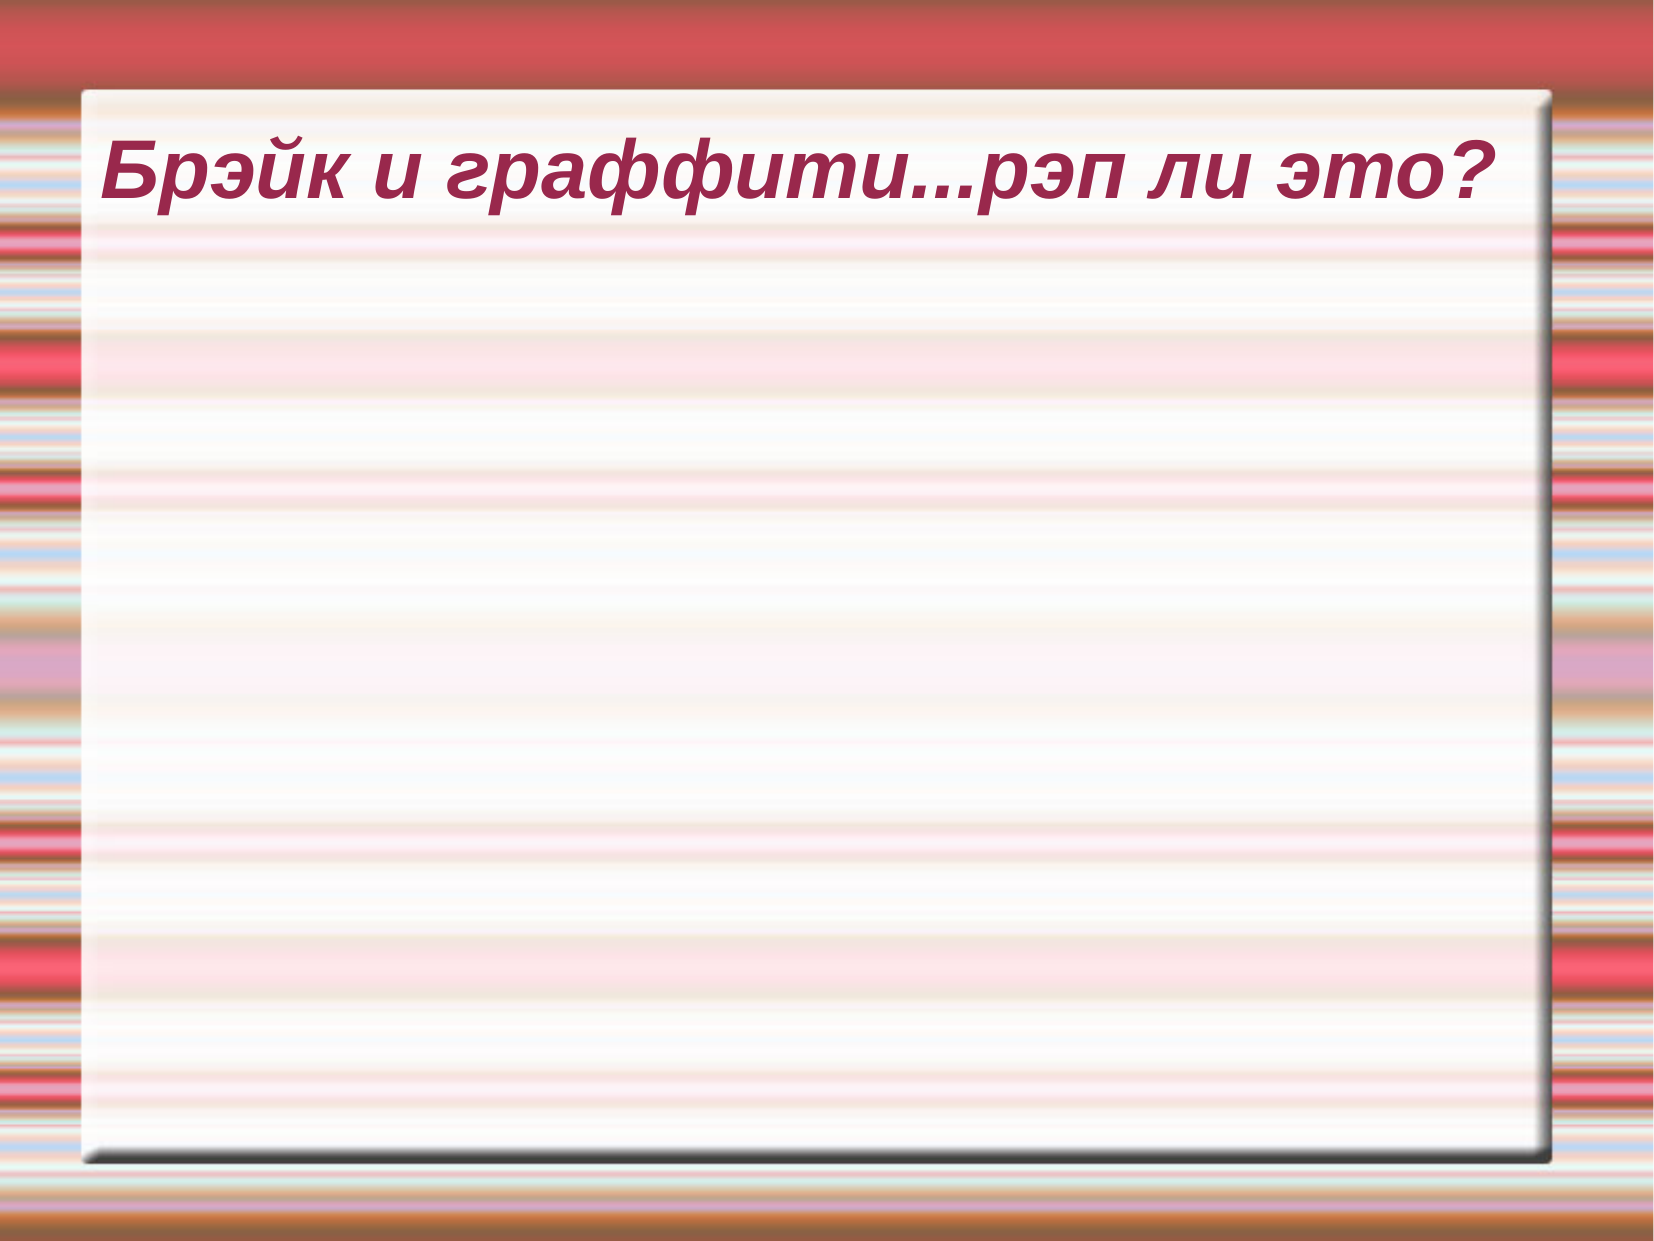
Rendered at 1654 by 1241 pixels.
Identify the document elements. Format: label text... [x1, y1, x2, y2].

title Брэйк и граффити...рэп ли это? [88, 73, 1534, 266]
picture [0, 0, 1654, 1241]
